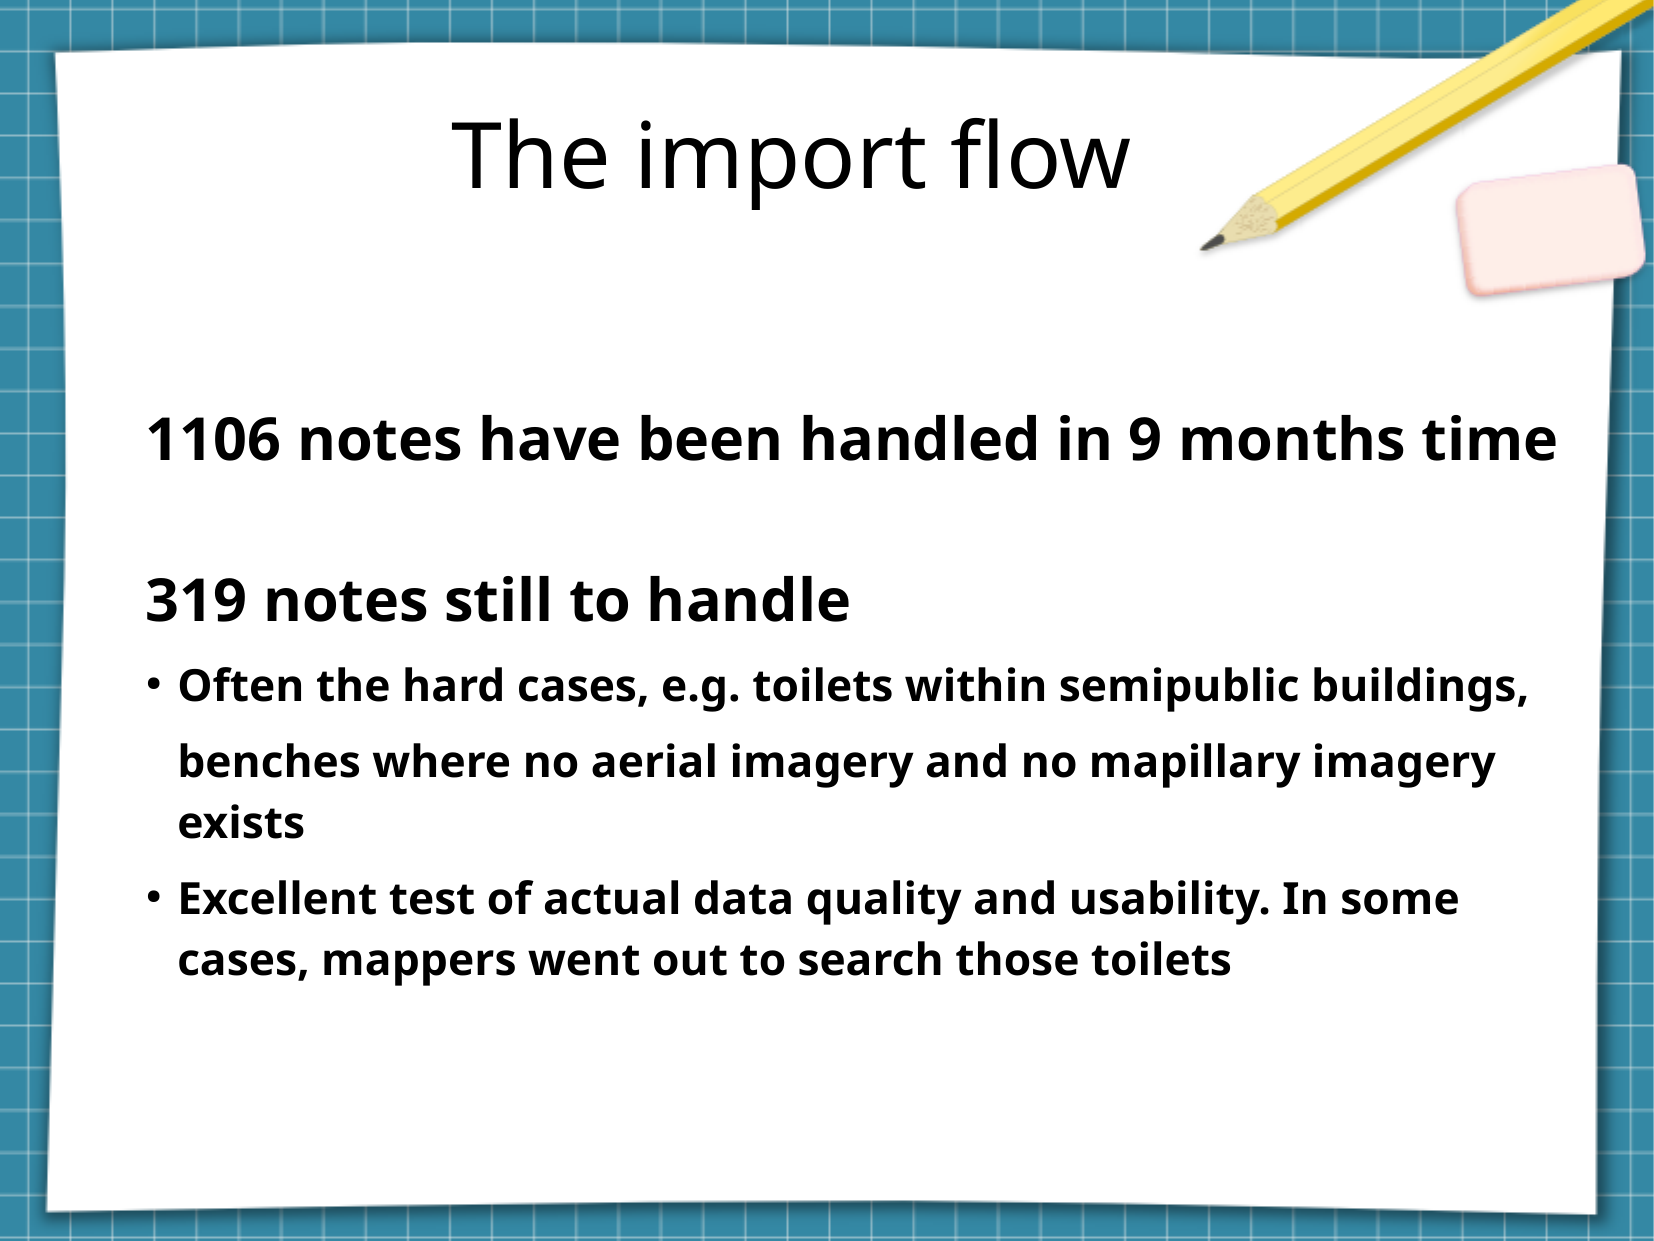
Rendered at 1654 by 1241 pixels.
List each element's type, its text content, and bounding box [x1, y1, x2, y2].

title The import flow [82, 49, 1571, 257]
list 1106 notes have been handled in 9 months time 319 notes still to handle Often the hard cases, e.g. toilets within semipublic buildings, benches where no aerial imagery and no mapillary imagery exists Excellent test of actual data quality and usability. In some cases, mappers went out to search those toilets [82, 290, 1571, 1010]
picture [0, 0, 1654, 1241]
